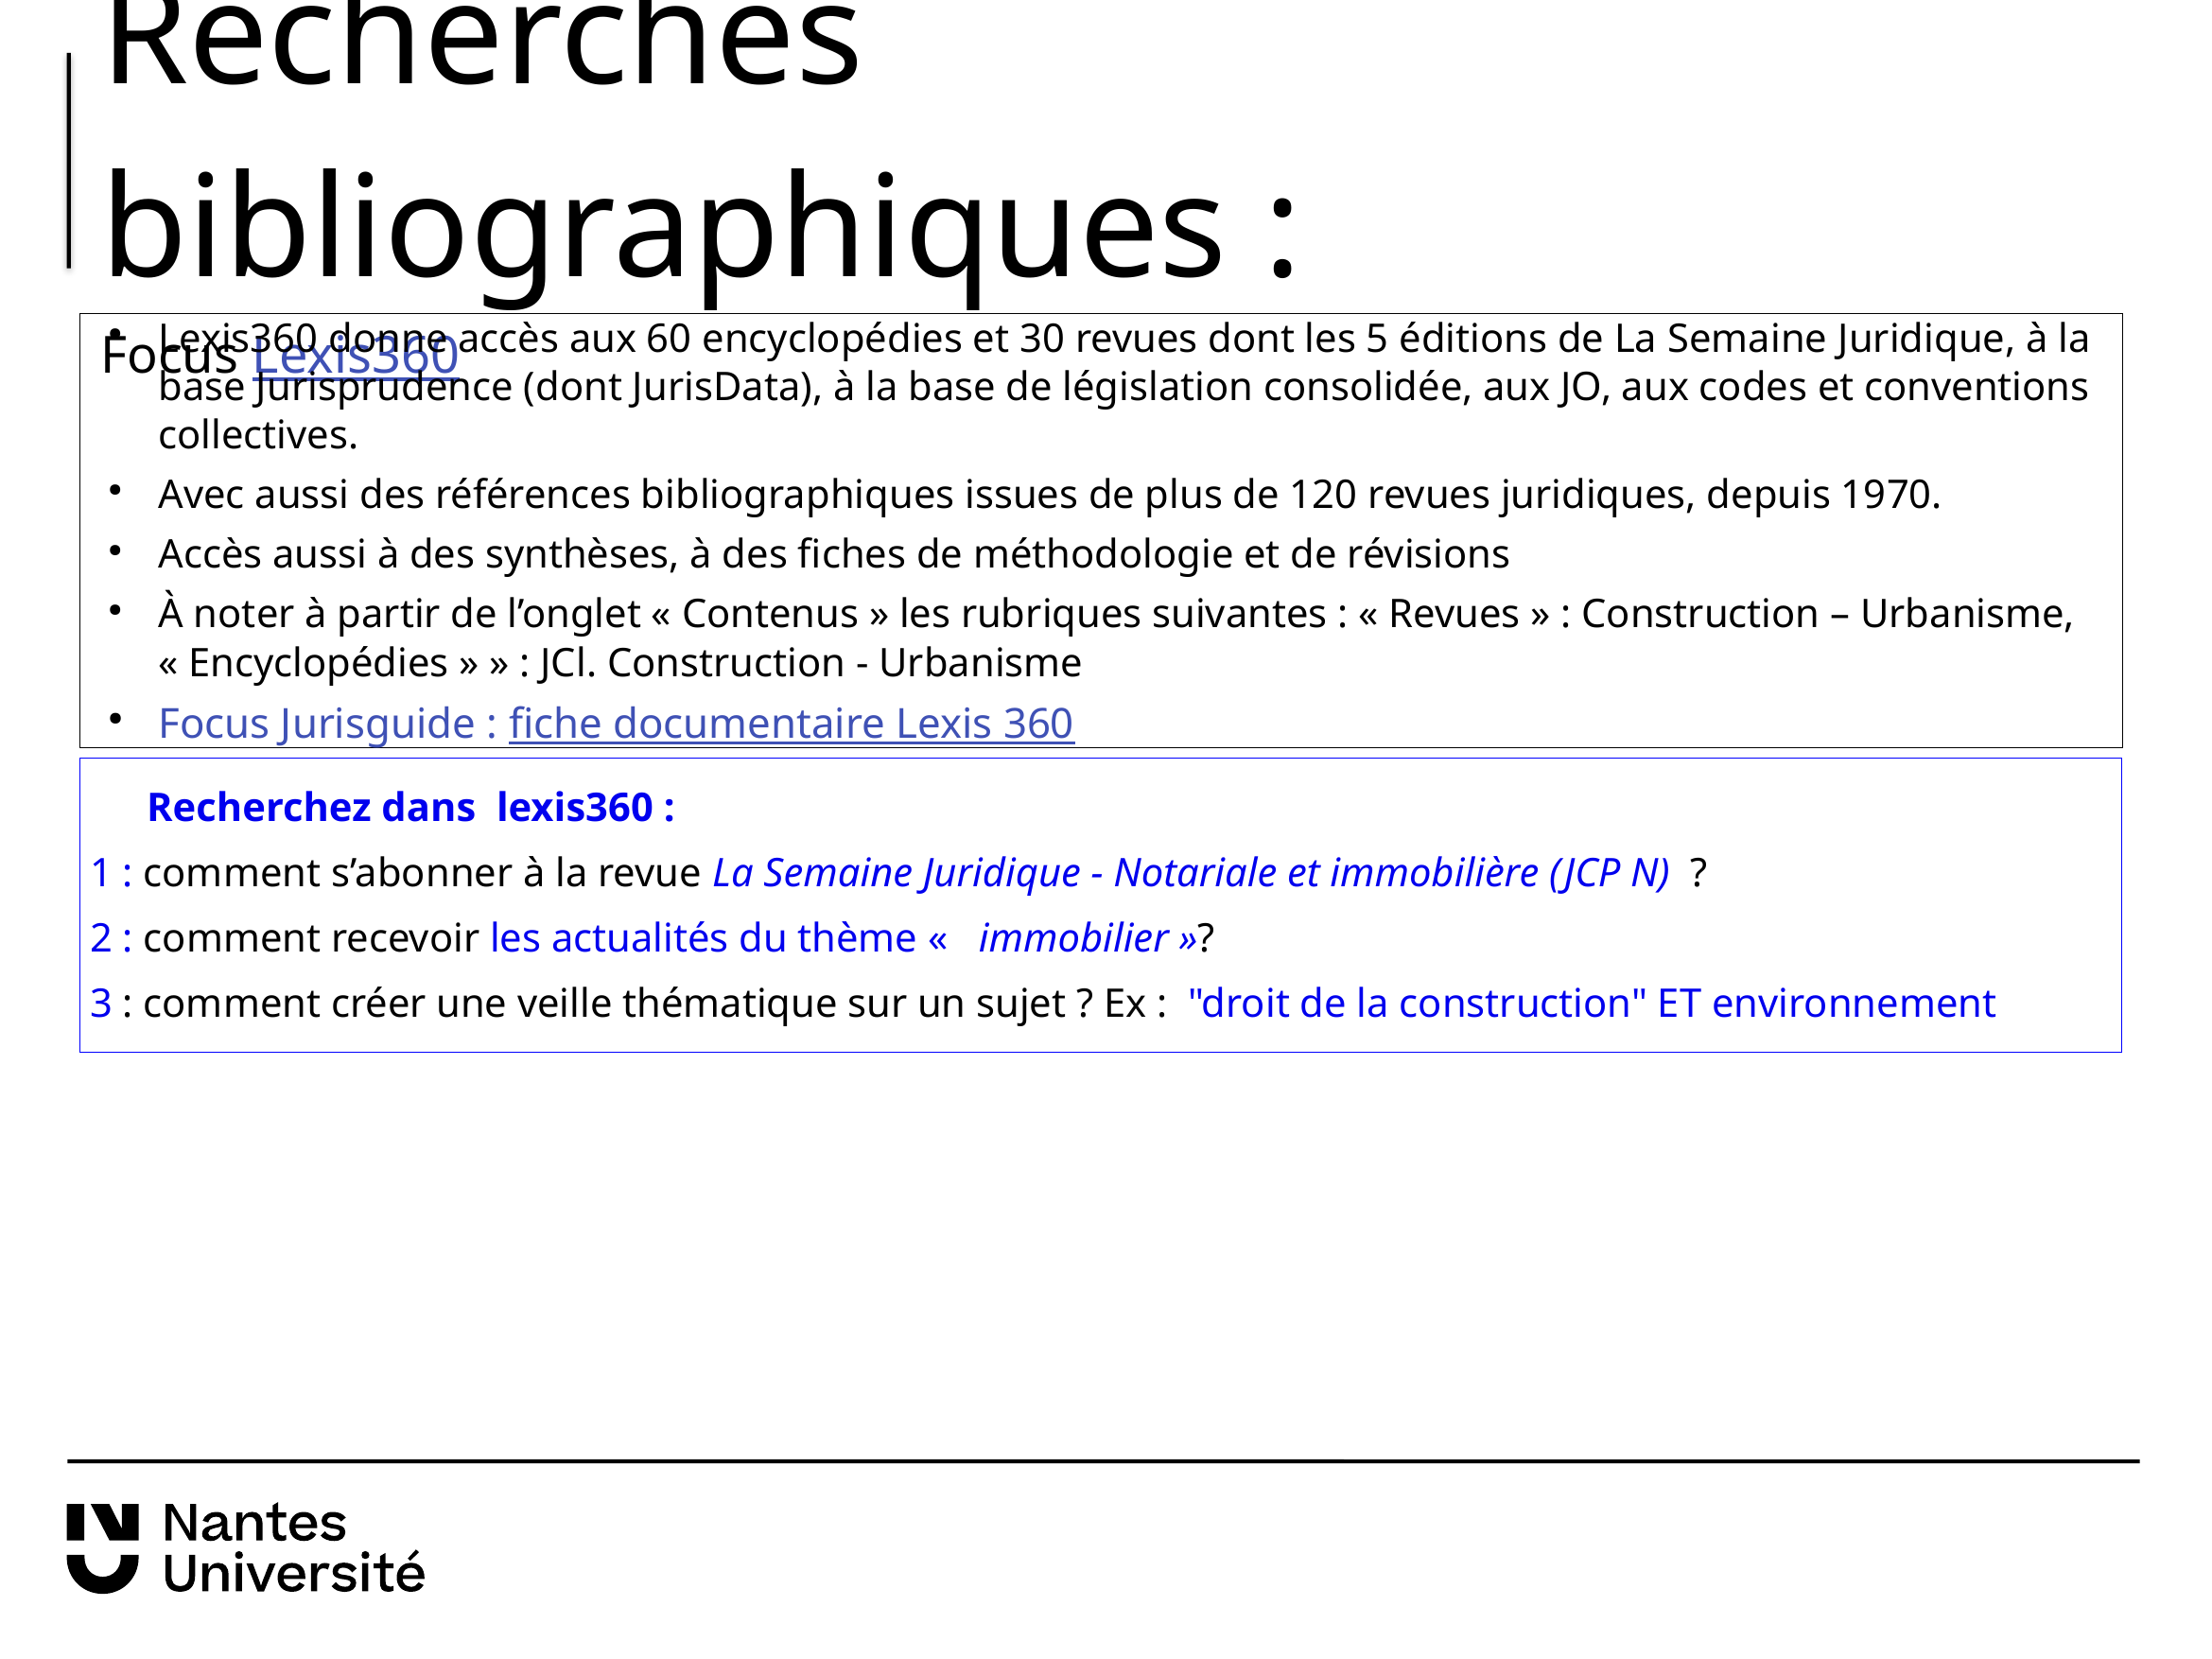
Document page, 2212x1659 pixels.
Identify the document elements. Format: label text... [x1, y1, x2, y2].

title Recherches bibliographiques : Focus Lexis360 [100, 0, 2023, 313]
list Recherchez dans lexis360 : 1 : comment s’abonner à la revue La Semaine Juridique - Notariale et immobilière (JCP N) ? 2 : comment recevoir les actualités du thème « immobilier »? 3 : comment créer une veille thématique sur un sujet ? Ex : "droit de la construction" ET environnement [79, 758, 2122, 1053]
title Recherches bibliographiques : Focus Lexis360 [100, 314, 2023, 335]
list Lexis360 donne accès aux 60 encyclopédies et 30 revues dont les 5 éditions de La Semaine Juridique, à la base Jurisprudence (dont JurisData), à la base de législation consolidée, aux JO, aux codes et conventions collectives. Avec aussi des références bibliographiques issues de plus de 120 revues juridiques, depuis 1970. Accès aussi à des synthèses, à des fiches de méthodologie et de révisions À noter à partir de l’onglet « Contenus » les rubriques suivantes : « Revues » : Construction – Urbanisme, « Encyclopédies » » : JCl. Construction - Urbanisme Focus Jurisguide : fiche documentaire Lexis 360 [79, 335, 2123, 726]
